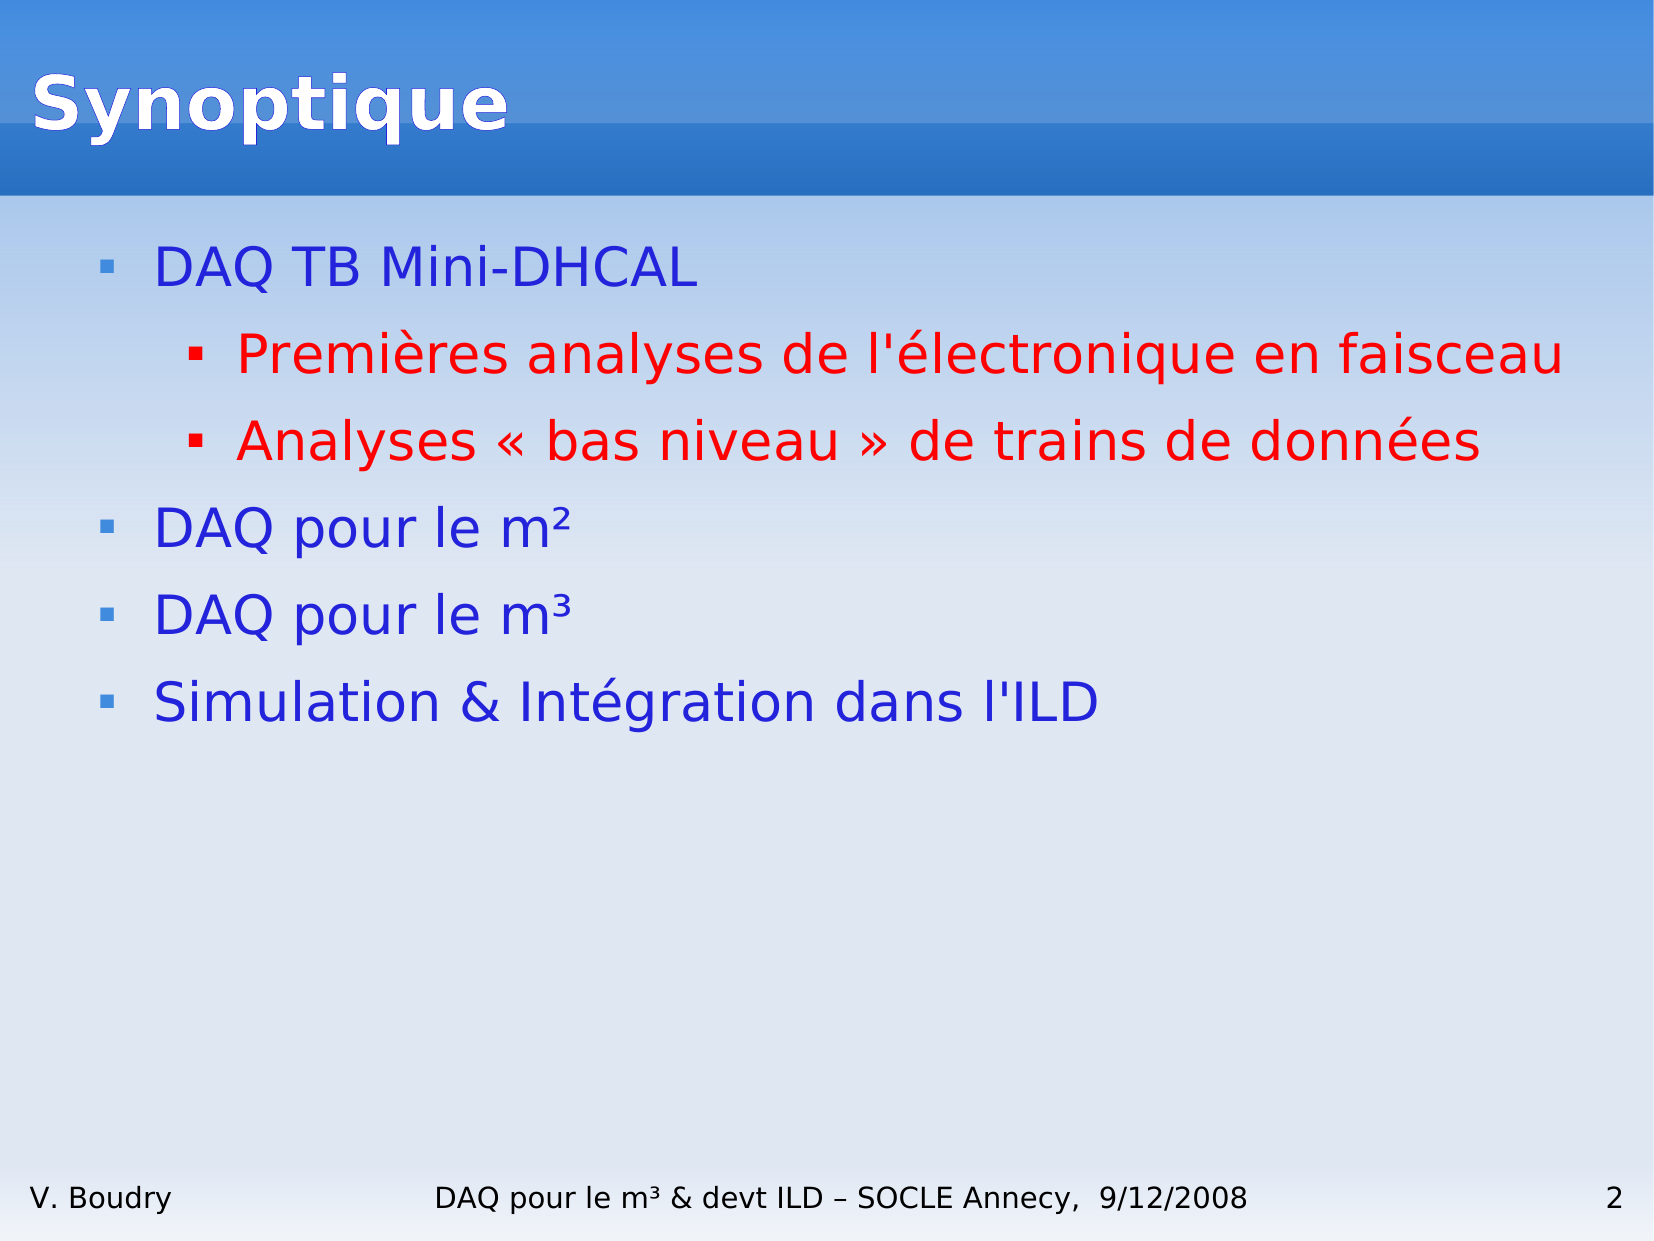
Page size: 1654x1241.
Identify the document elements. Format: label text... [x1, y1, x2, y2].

picture [0, 0, 1654, 1241]
title Synoptique [29, 0, 1654, 208]
list DAQ TB Mini-DHCAL Premières analyses de l'électronique en faisceau Analyses « bas niveau » de trains de données DAQ pour le m² DAQ pour le m³ Simulation & Intégration dans l'ILD [82, 236, 1571, 1090]
